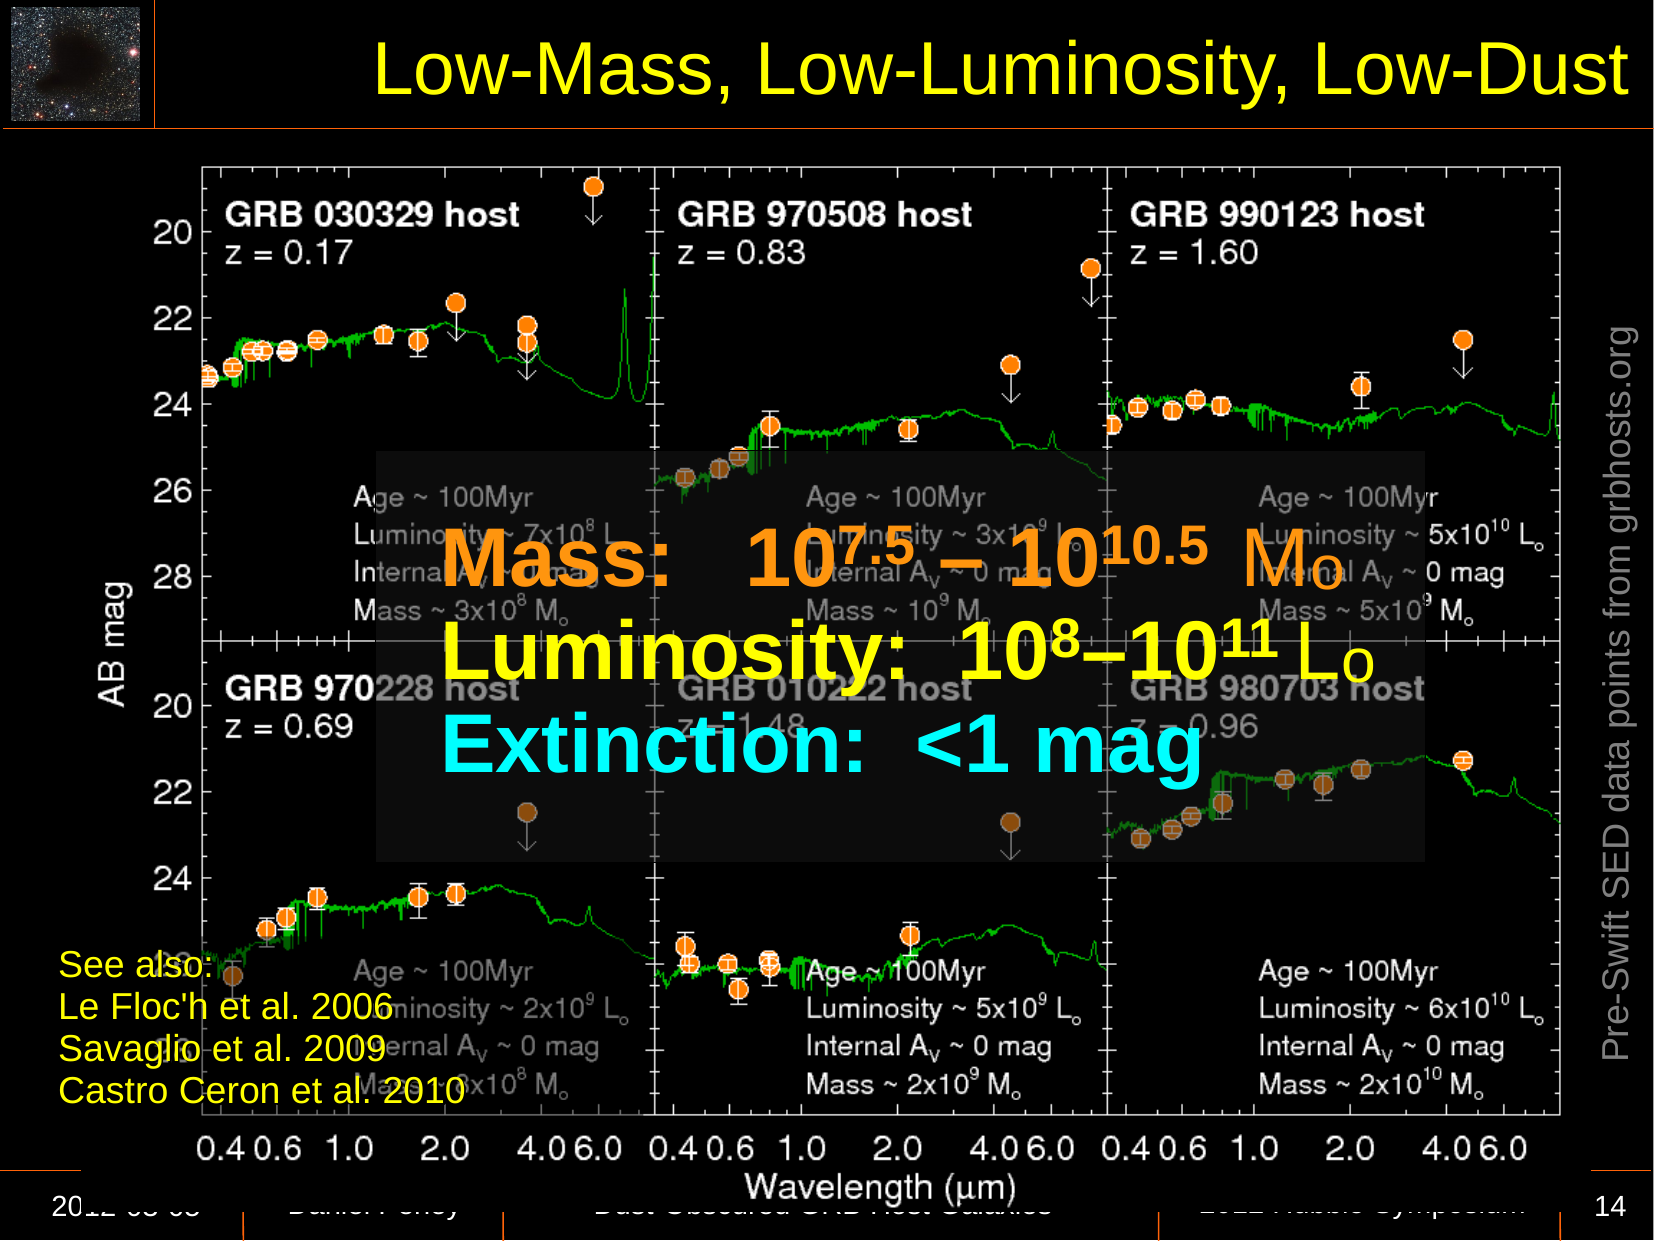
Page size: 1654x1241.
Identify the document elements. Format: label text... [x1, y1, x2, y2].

title Low-Mass, Low-Luminosity, Low-Dust [225, 17, 1631, 119]
text_box Mass: 107.5 – 1010.5 Mo Luminosity: 108–1011 Lo Extinction: <1 mag [425, 503, 1426, 836]
picture [11, 7, 140, 121]
picture [81, 135, 1591, 1213]
text_box Pre-Swift SED data points from grbhosts.org [1586, 140, 1646, 1078]
text_box [375, 450, 1426, 863]
text_box See also: Le Floc'h et al. 2006 Savaglio et al. 2009 Castro Ceron et al. 2010 [43, 936, 644, 1120]
